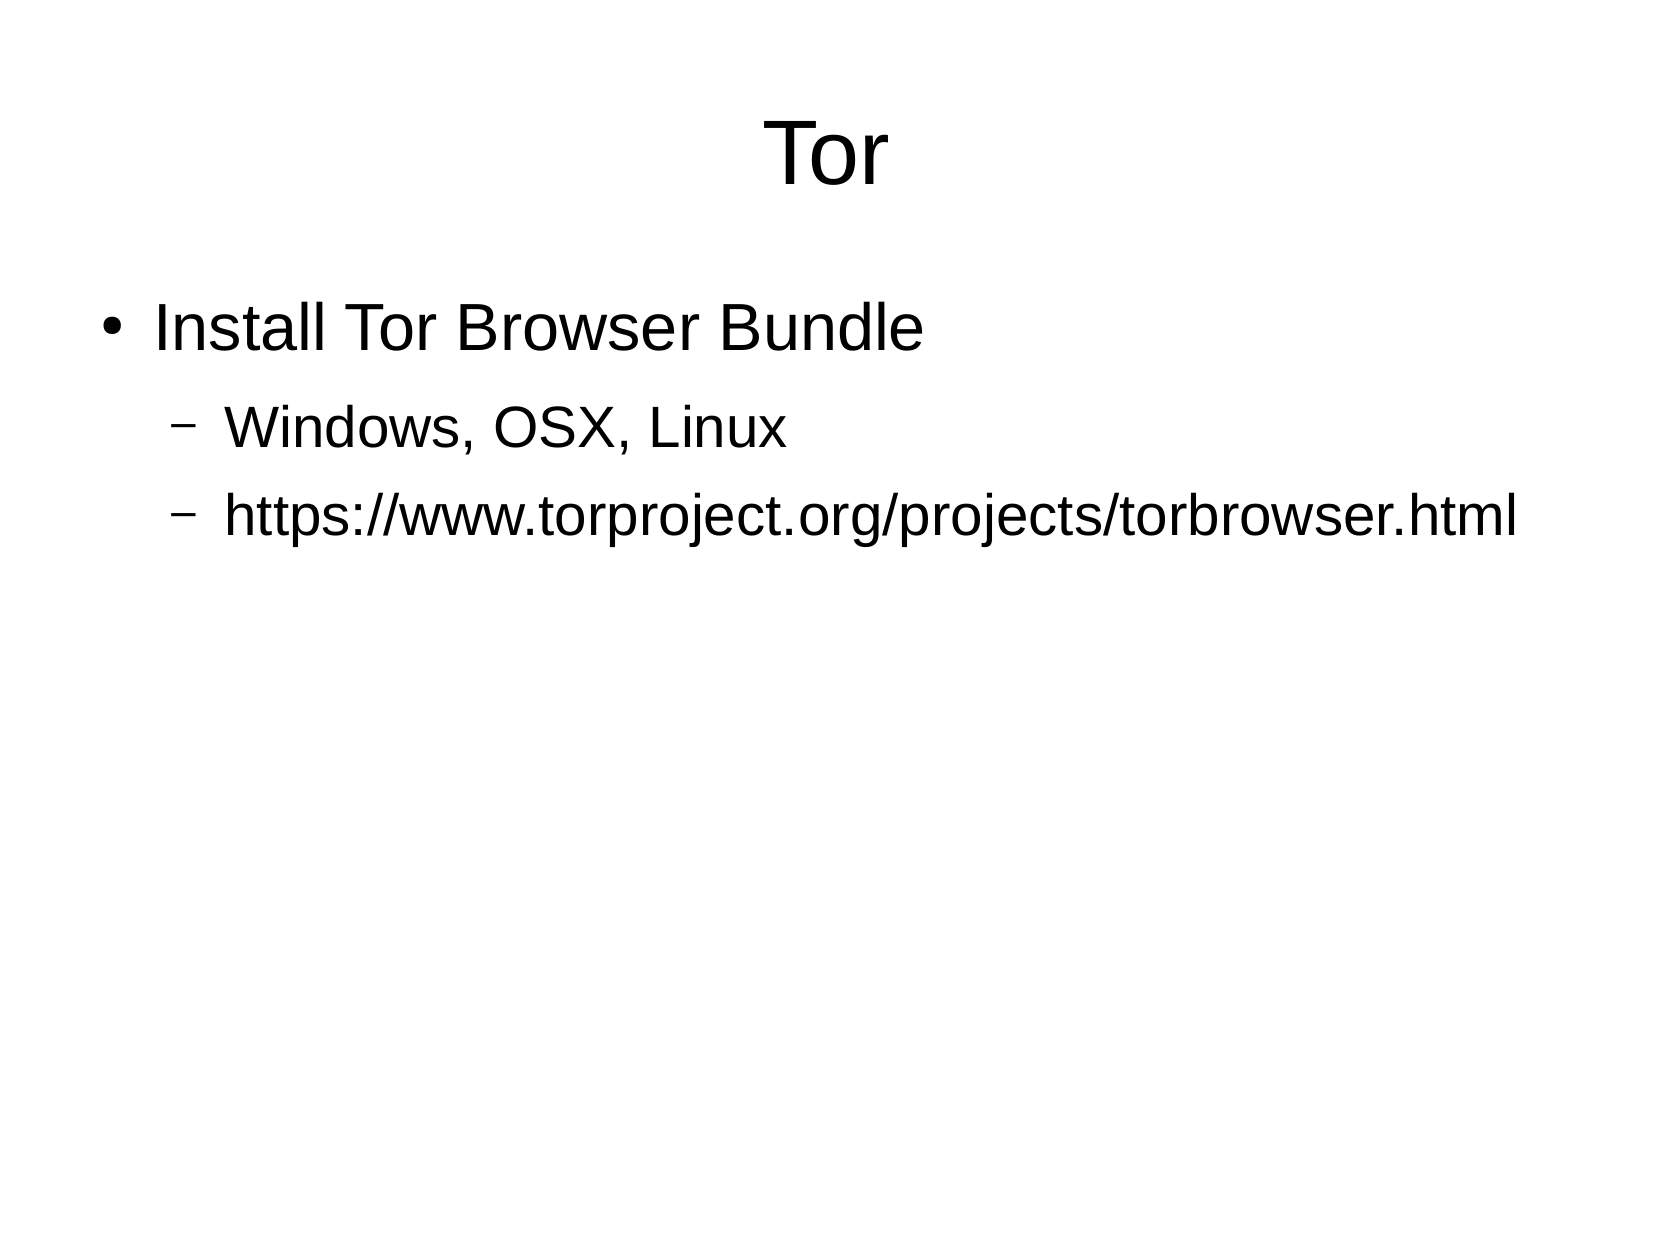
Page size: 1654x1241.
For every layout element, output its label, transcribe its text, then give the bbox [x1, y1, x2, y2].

title Tor [82, 49, 1571, 257]
list Install Tor Browser Bundle Windows, OSX, Linux https://www.torproject.org/projects/torbrowser.html [82, 290, 1571, 1010]
